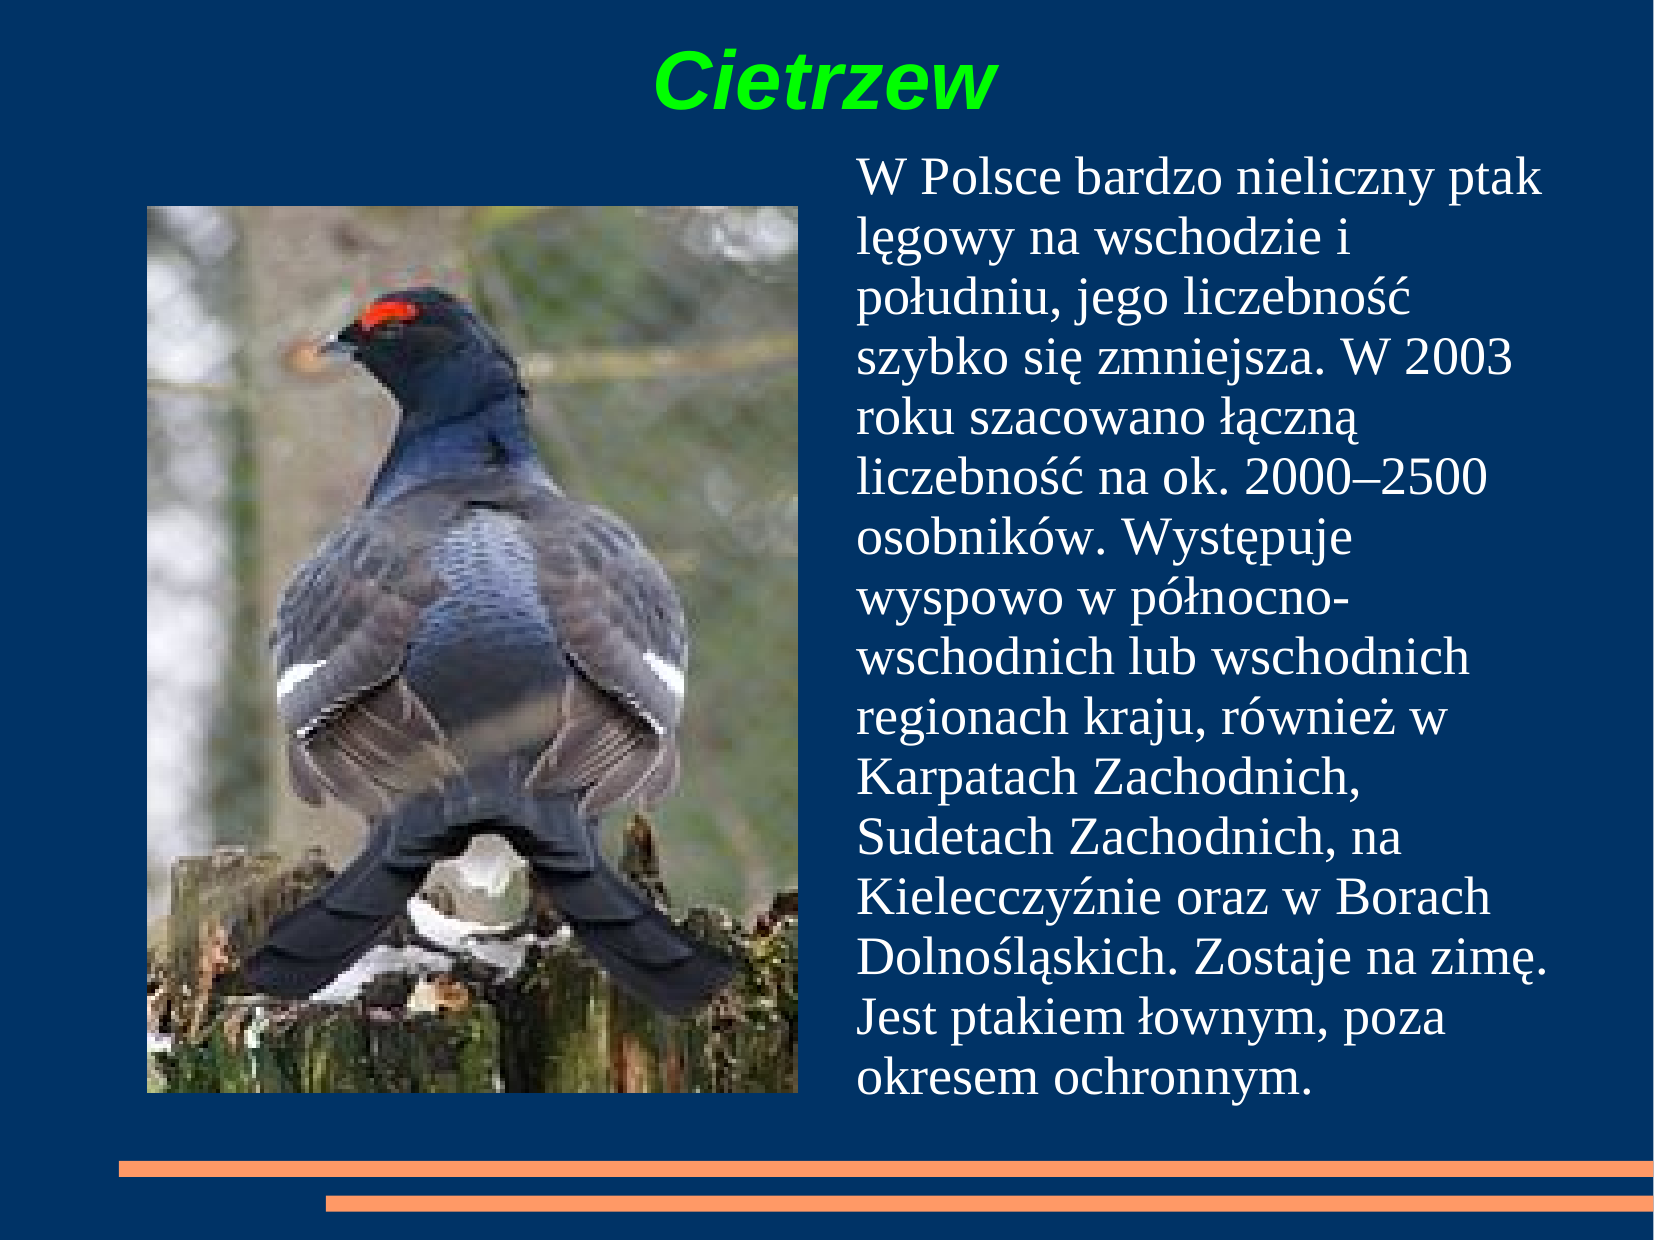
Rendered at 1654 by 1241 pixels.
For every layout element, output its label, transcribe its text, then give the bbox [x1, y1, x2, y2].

picture [147, 206, 798, 1093]
list W Polsce bardzo nieliczny ptak lęgowy na wschodzie i południu, jego liczebność szybko się zmniejsza. W 2003 roku szacowano łączną liczebność na ok. 2000–2500 osobników. Występuje wyspowo w północno-wschodnich lub wschodnich regionach kraju, również w Karpatach Zachodnich, Sudetach Zachodnich, na Kielecczyźnie oraz w Borach Dolnośląskich. Zostaje na zimę. Jest ptakiem łownym, poza okresem ochronnym. [856, 145, 1559, 1123]
title Cietrzew [118, 0, 1531, 178]
